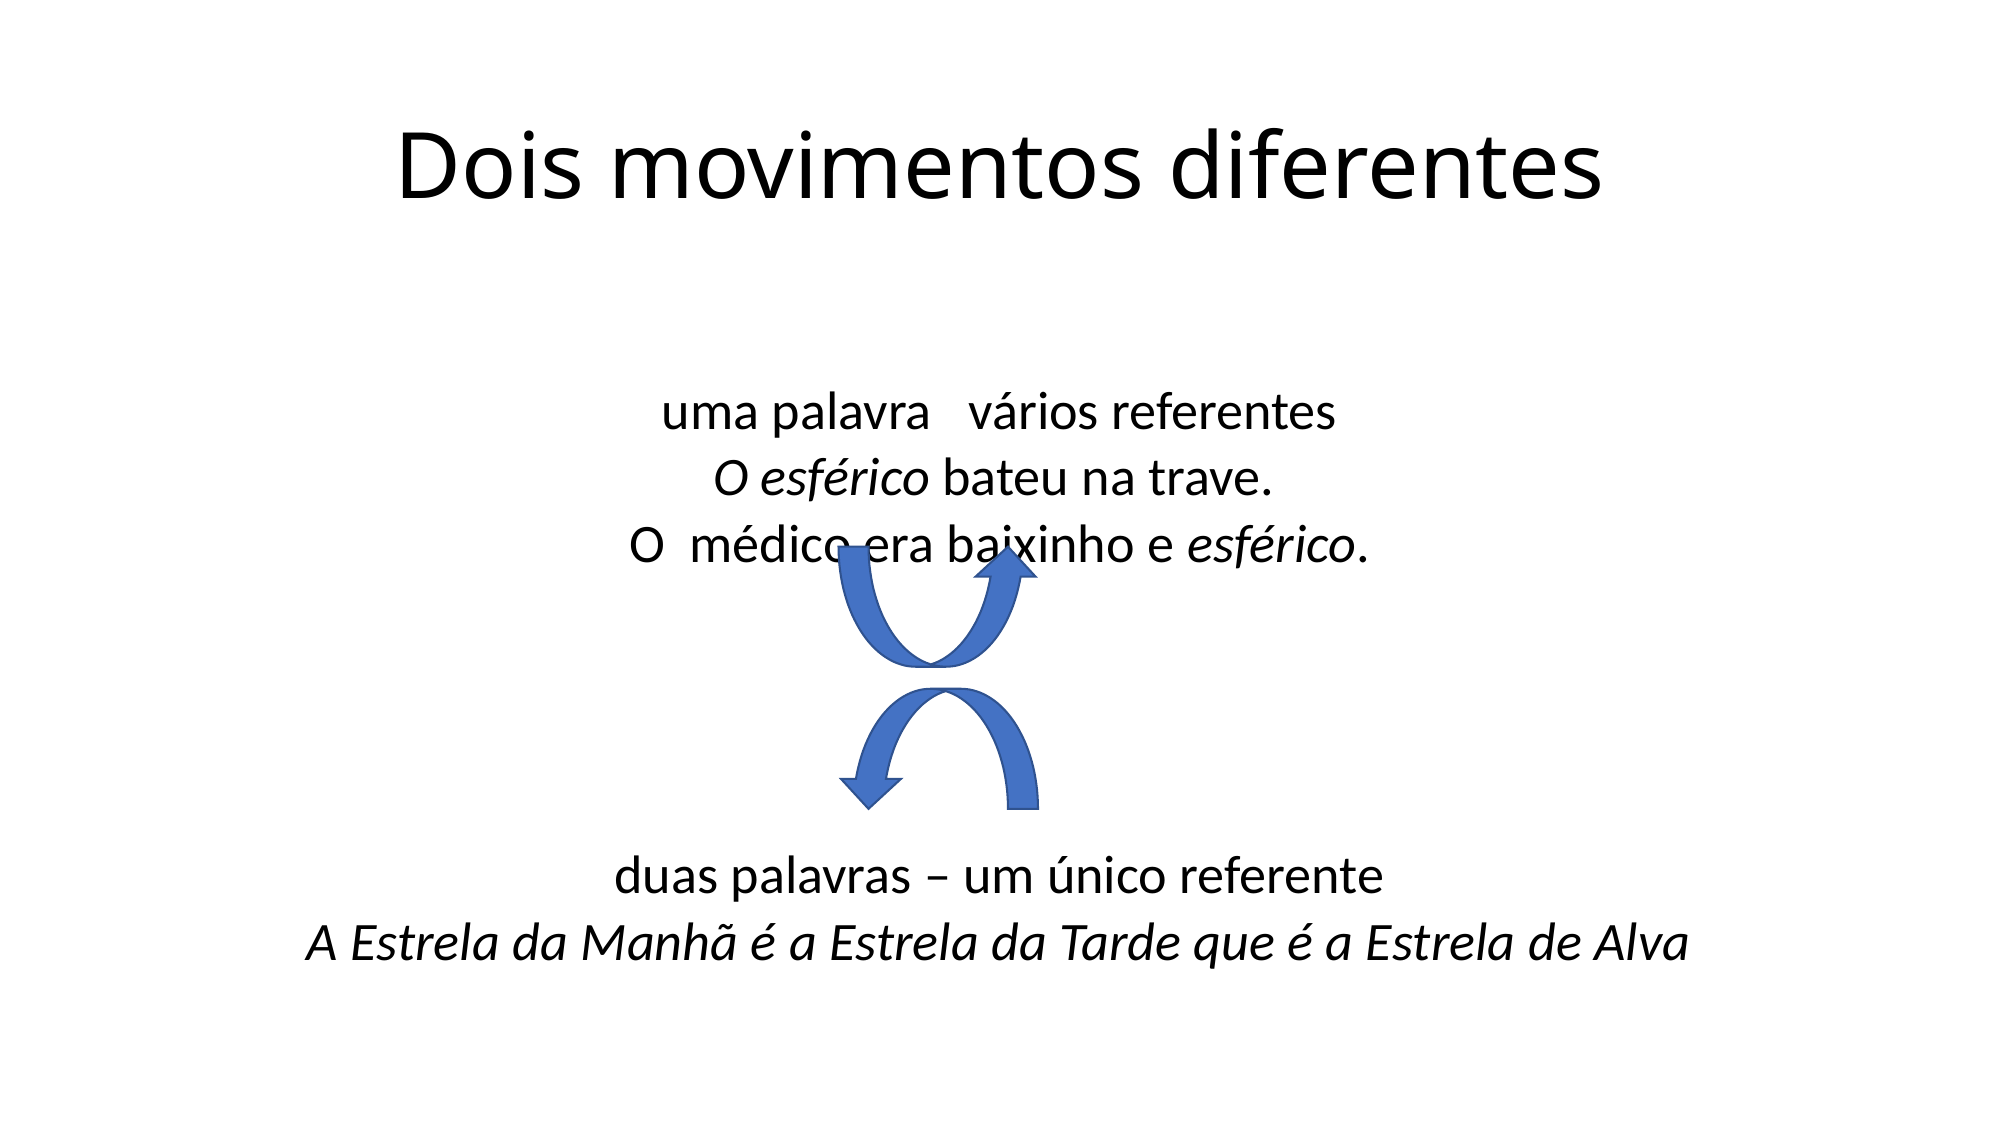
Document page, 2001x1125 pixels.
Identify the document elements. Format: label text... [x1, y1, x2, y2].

title Dois movimentos diferentes [137, 59, 1863, 278]
list uma palavra vários referentes O esférico bateu na trave. O médico era baixinho e esférico. duas palavras – um único referente A Estrela da Manhã é a Estrela da Tarde que é a Estrela de Alva [137, 299, 1863, 1014]
text_box [838, 546, 1036, 667]
text_box [840, 688, 1039, 809]
